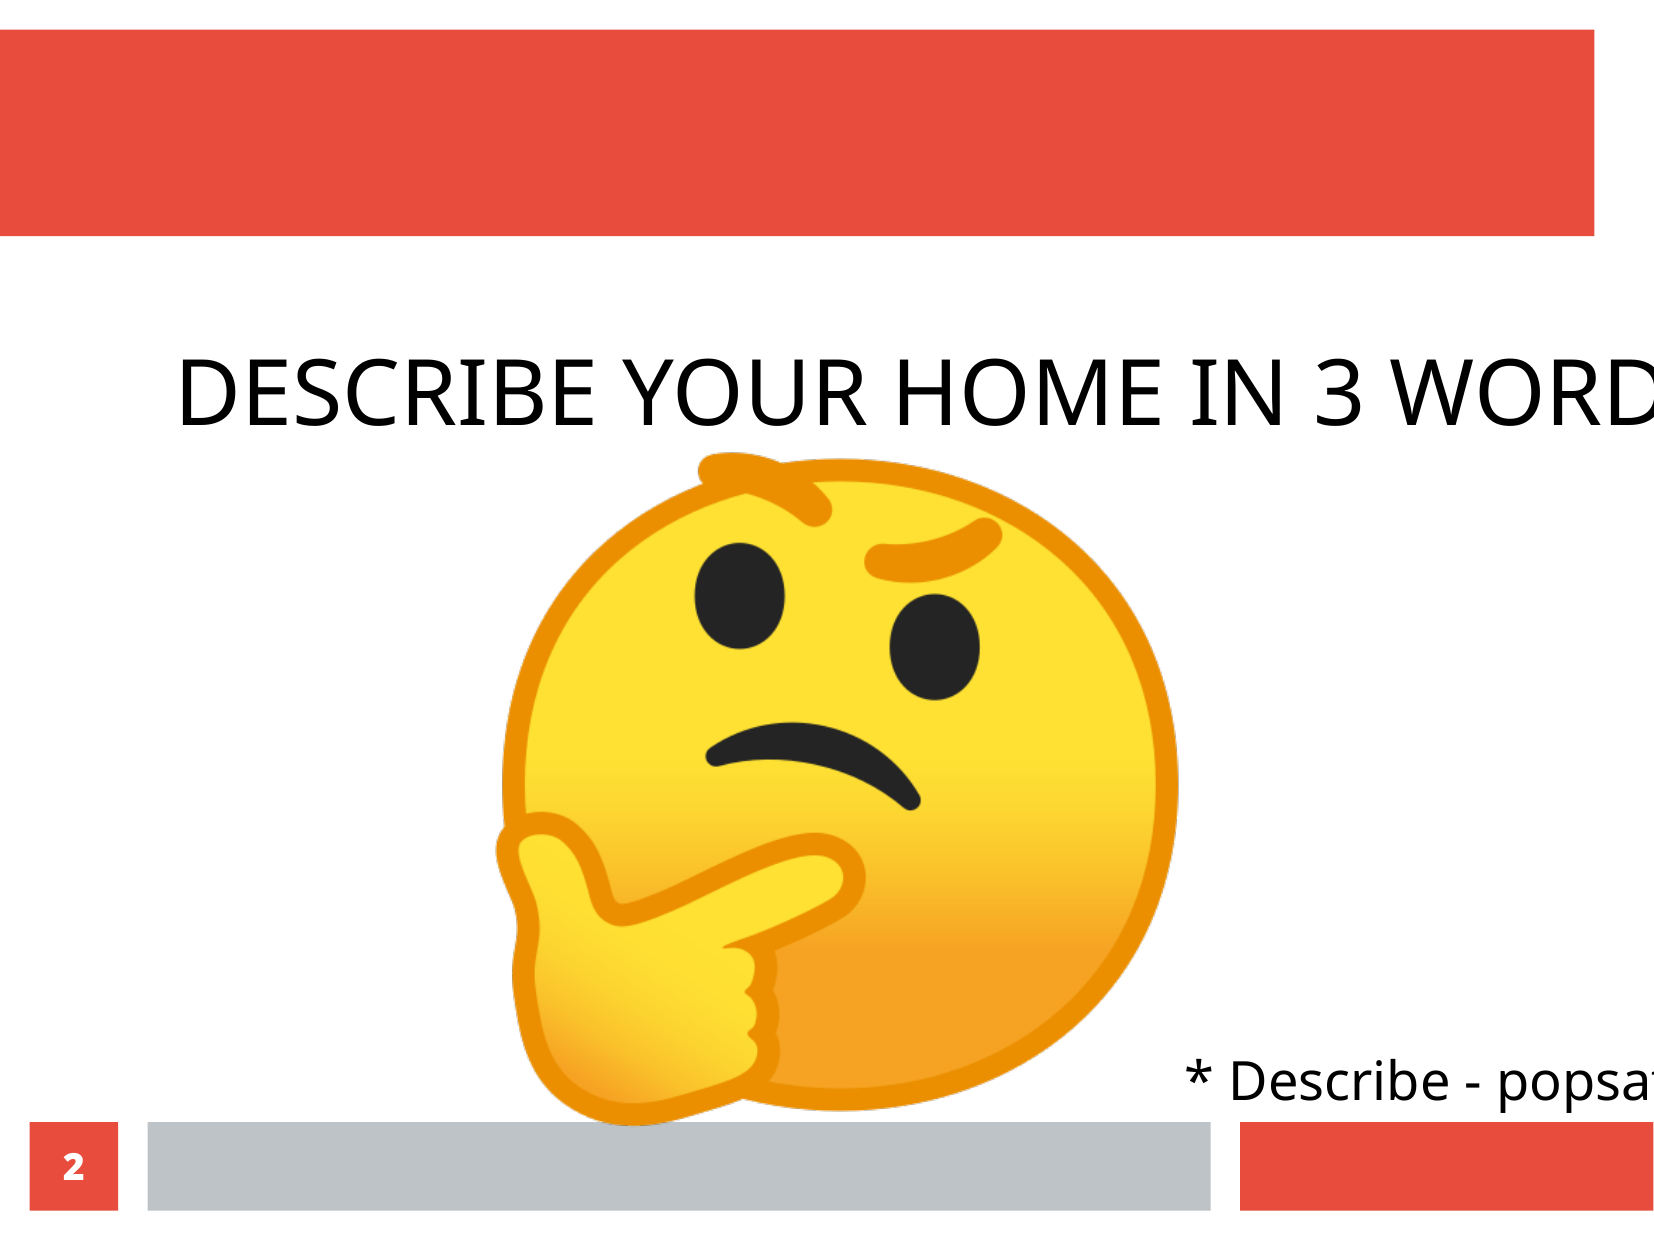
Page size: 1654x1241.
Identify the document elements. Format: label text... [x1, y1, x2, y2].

text_box * Describe - popsat [1170, 1035, 1614, 1119]
text_box DESCRIBE YOUR HOME IN 3 WORDS : [159, 319, 1531, 451]
picture [480, 419, 1201, 1141]
